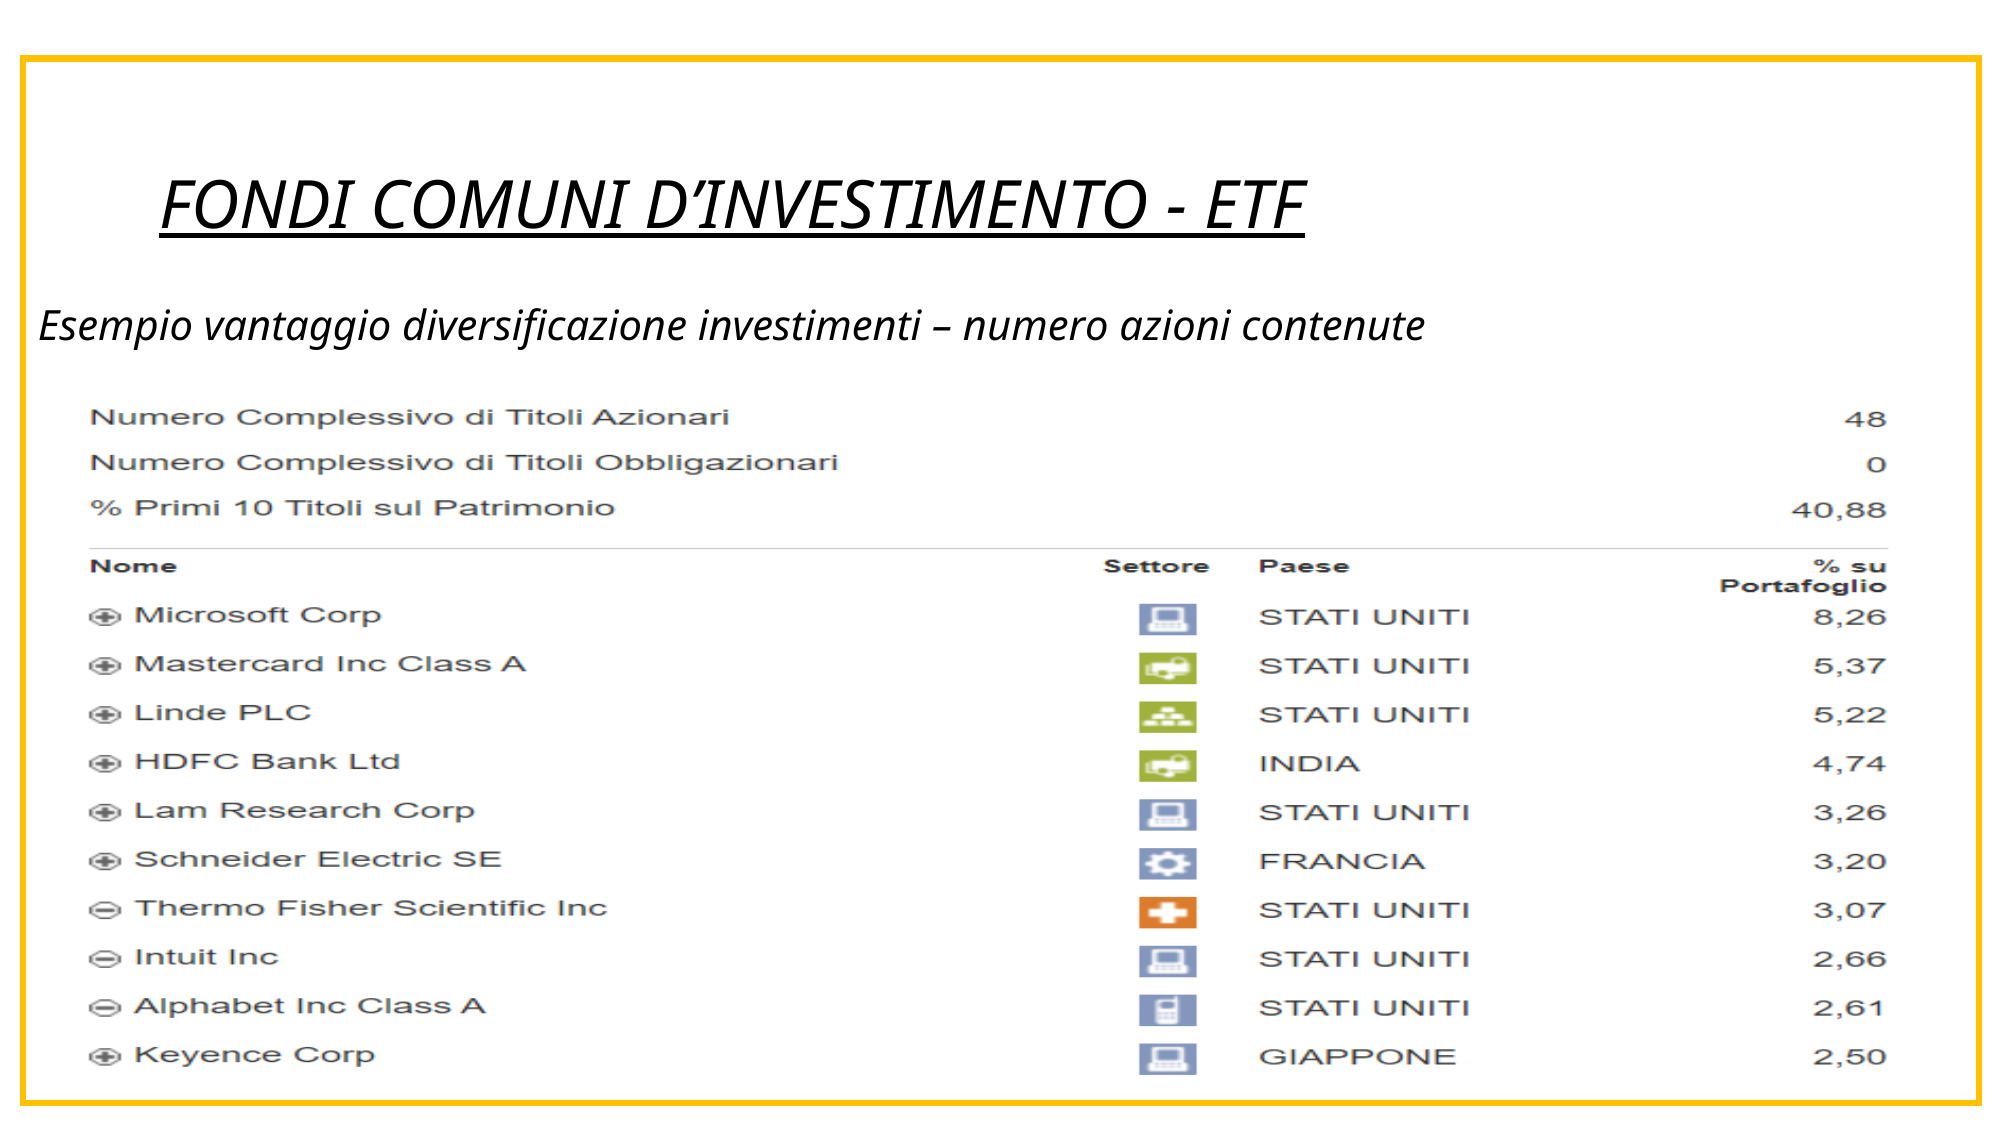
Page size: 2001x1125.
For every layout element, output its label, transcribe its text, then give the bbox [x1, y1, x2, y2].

picture [77, 398, 1910, 1083]
text_box FONDI COMUNI D’INVESTIMENTO - ETF Esempio vantaggio diversificazione investimenti – numero azioni contenute [22, 58, 1979, 1103]
